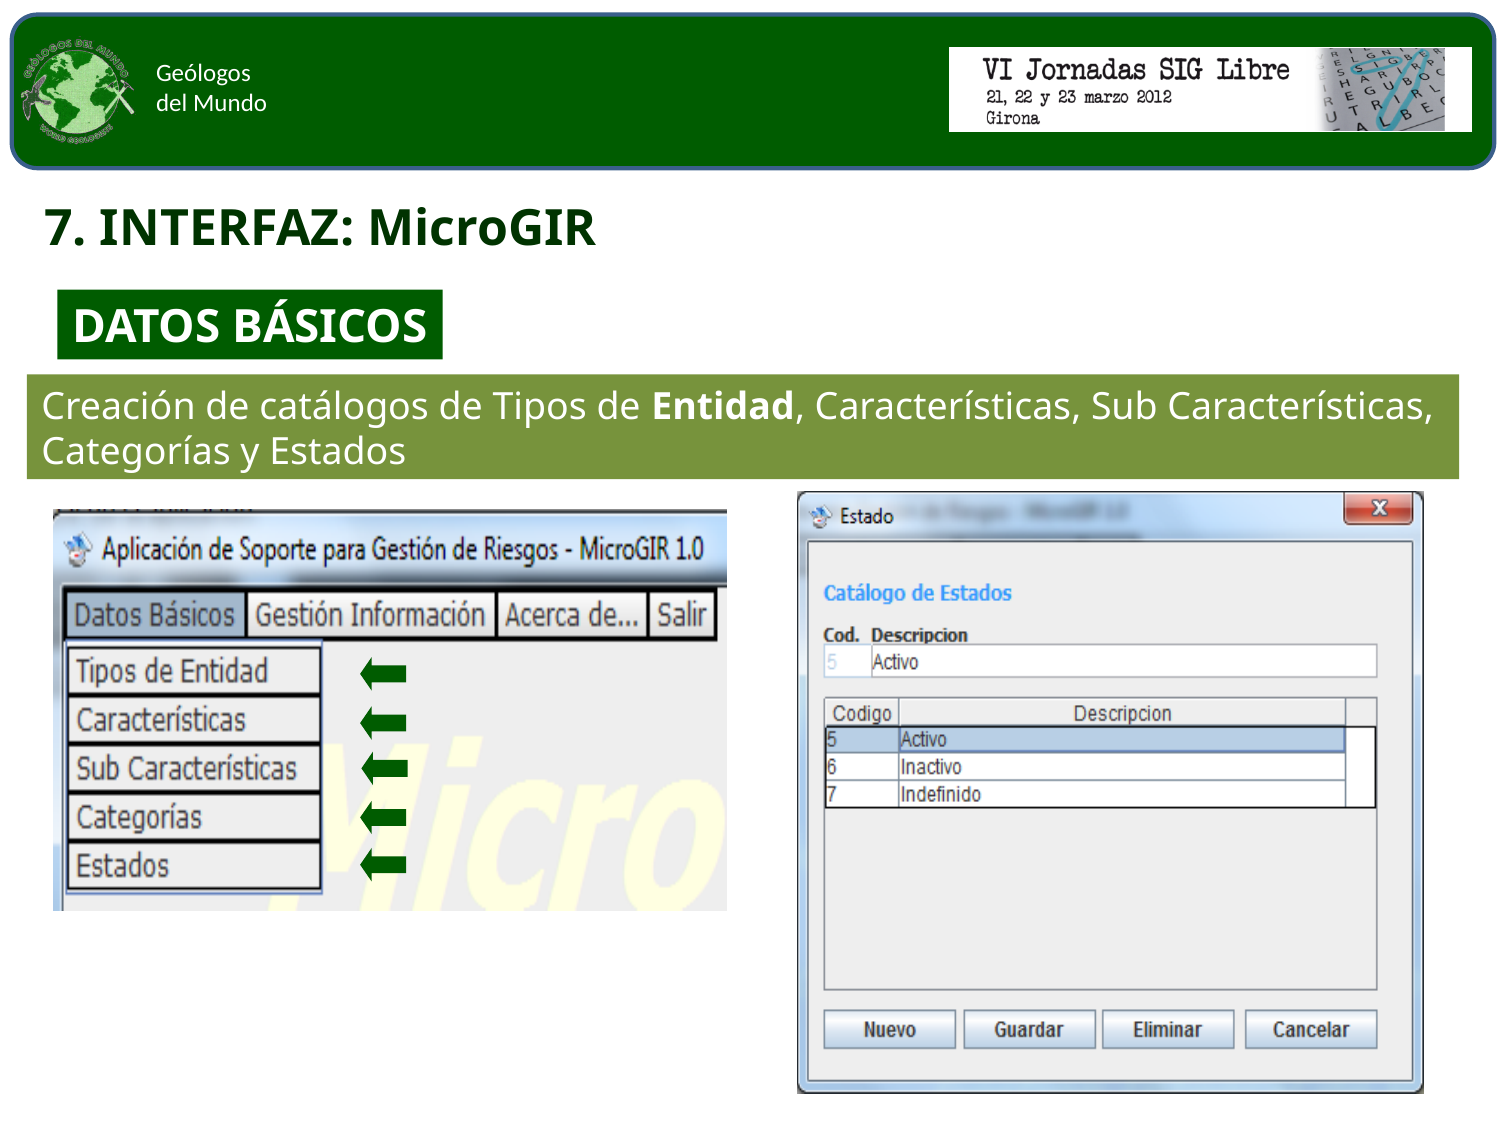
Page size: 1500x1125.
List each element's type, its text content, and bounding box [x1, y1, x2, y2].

picture [950, 48, 1471, 131]
text_box [361, 751, 408, 786]
text_box 7. INTERFAZ: MicroGIR [29, 188, 1489, 264]
text_box DATOS BÁSICOS [57, 289, 443, 360]
picture [53, 509, 727, 911]
text_box Creación de catálogos de Tipos de Entidad, Características, Sub Características, Categorías y Estados [26, 374, 1460, 480]
text_box [360, 706, 407, 740]
text_box [360, 800, 407, 835]
text_box [360, 657, 407, 691]
text_box Geólogos del Mundo [141, 49, 361, 125]
text_box [360, 847, 407, 882]
text_box [11, 14, 1495, 169]
picture [797, 491, 1424, 1094]
picture [19, 36, 136, 145]
